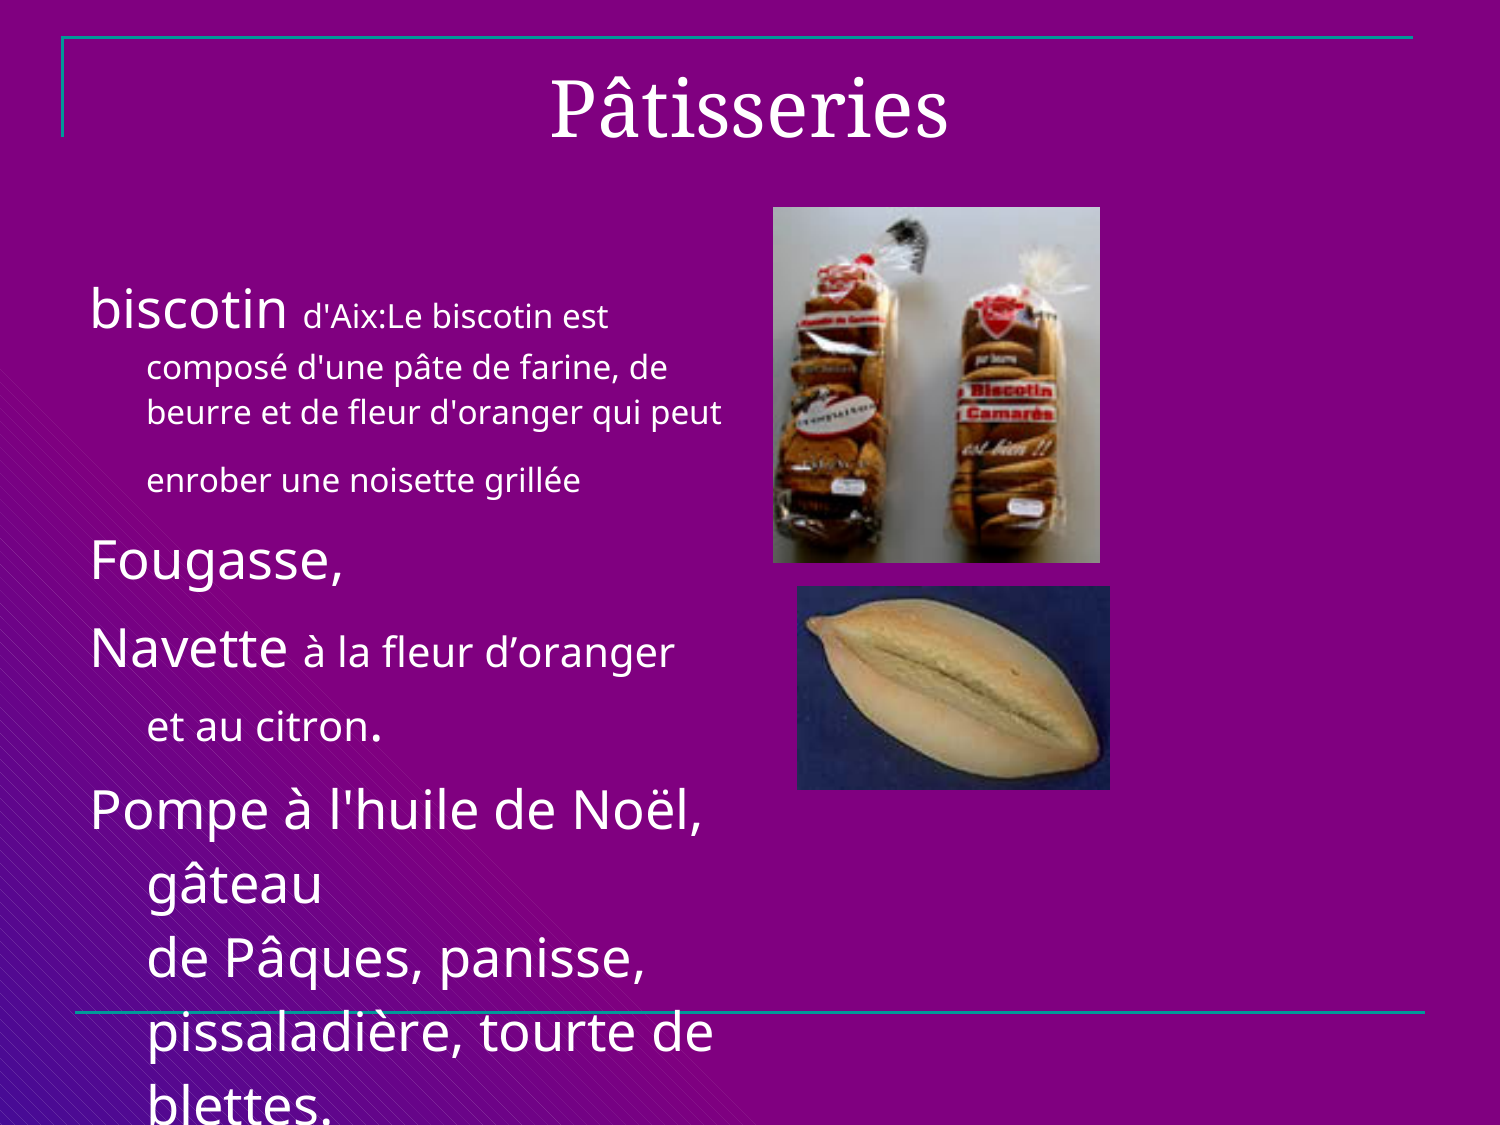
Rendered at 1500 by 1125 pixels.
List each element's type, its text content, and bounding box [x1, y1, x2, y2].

title Pâtisseries [75, 45, 1426, 252]
list biscotin d'Aix:Le biscotin est composé d'une pâte de farine, de beurre et de fleur d'oranger qui peut enrober une noisette grillée Fougasse, Navette à la fleur d’oranger et au citron. Pompe à l'huile de Noël, gâteau de Pâques, panisse, pissaladière, tourte de blettes. [75, 262, 738, 1113]
picture [797, 586, 1110, 790]
picture [773, 207, 1100, 563]
